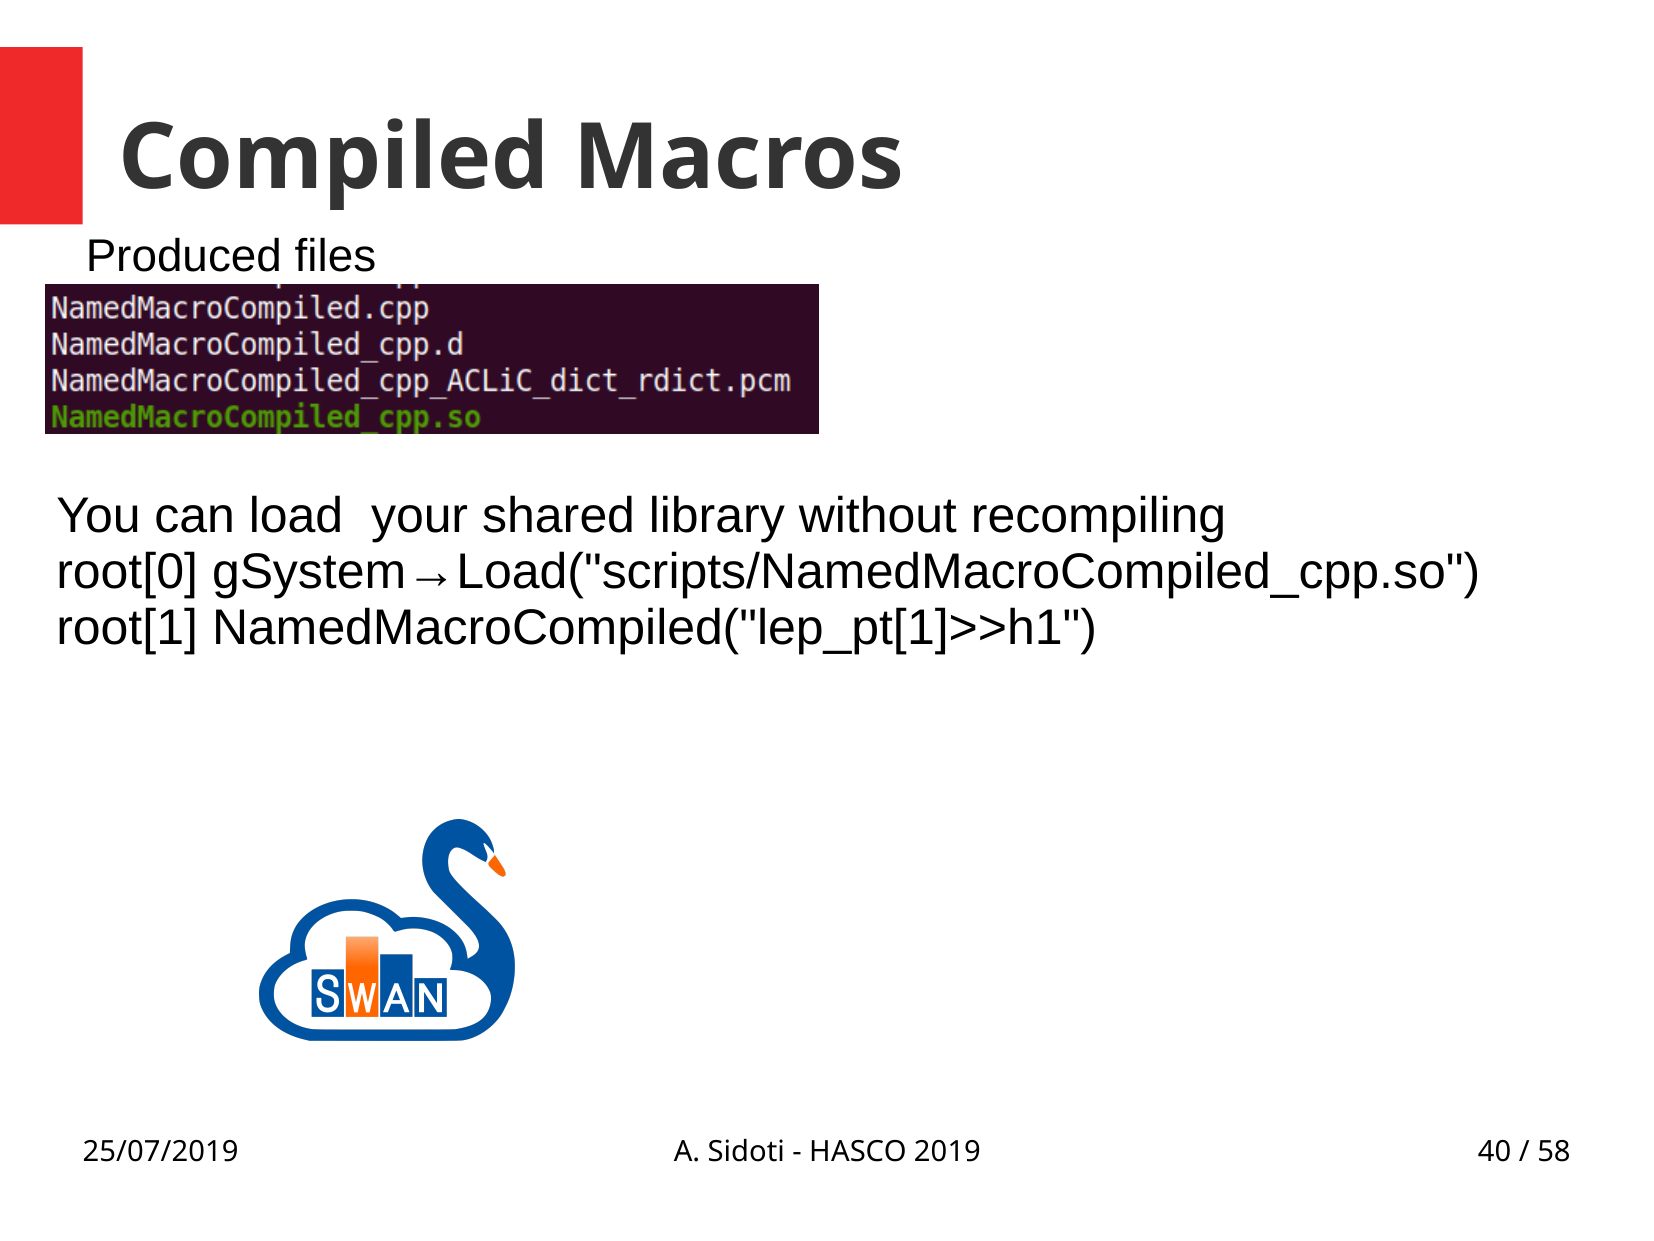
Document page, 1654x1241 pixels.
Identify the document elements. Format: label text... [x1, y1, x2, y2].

text_box You can load your shared library without recompiling root[0] gSystem→Load("scripts/NamedMacroCompiled_cpp.so") root[1] NamedMacroCompiled("lep_pt[1]>>h1") [41, 480, 1576, 830]
picture [259, 819, 515, 1041]
title Compiled Macros [118, 49, 1571, 257]
text_box Produced files [70, 222, 392, 289]
picture [45, 284, 819, 434]
